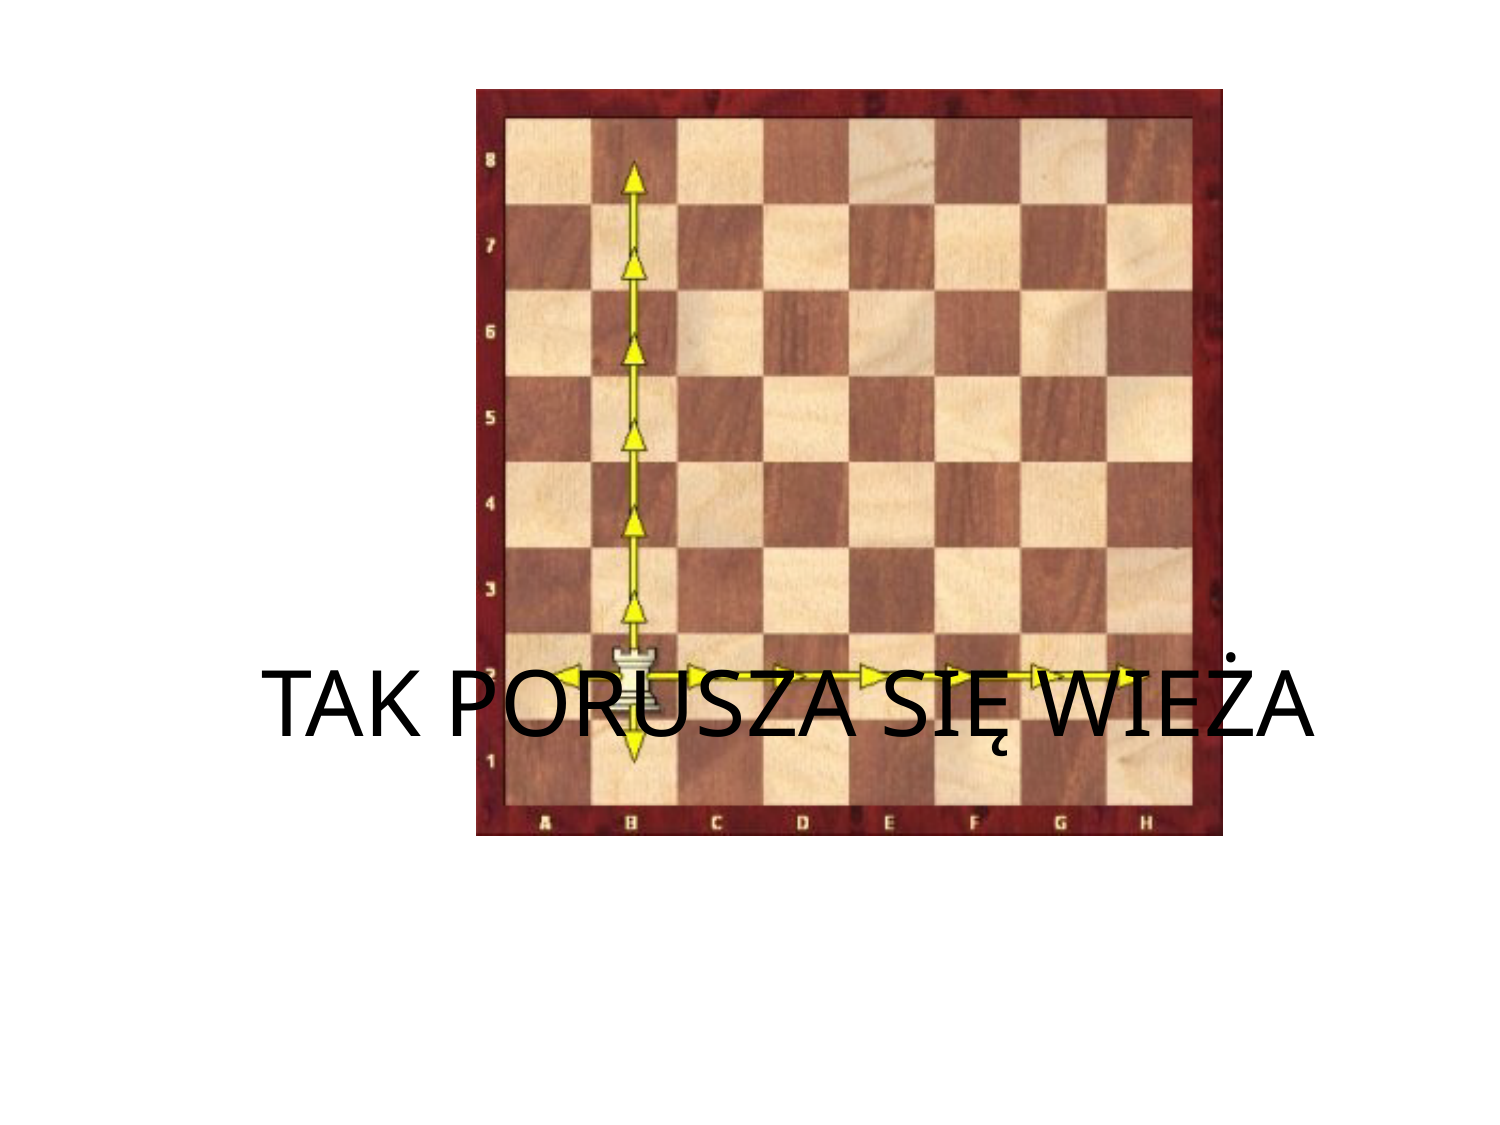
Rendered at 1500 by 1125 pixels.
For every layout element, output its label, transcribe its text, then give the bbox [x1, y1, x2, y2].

subtitle TAK PORUSZA SIĘ WIEŻA [225, 637, 1353, 1071]
title [112, 349, 1388, 591]
picture [476, 89, 1223, 349]
picture [476, 591, 1223, 637]
